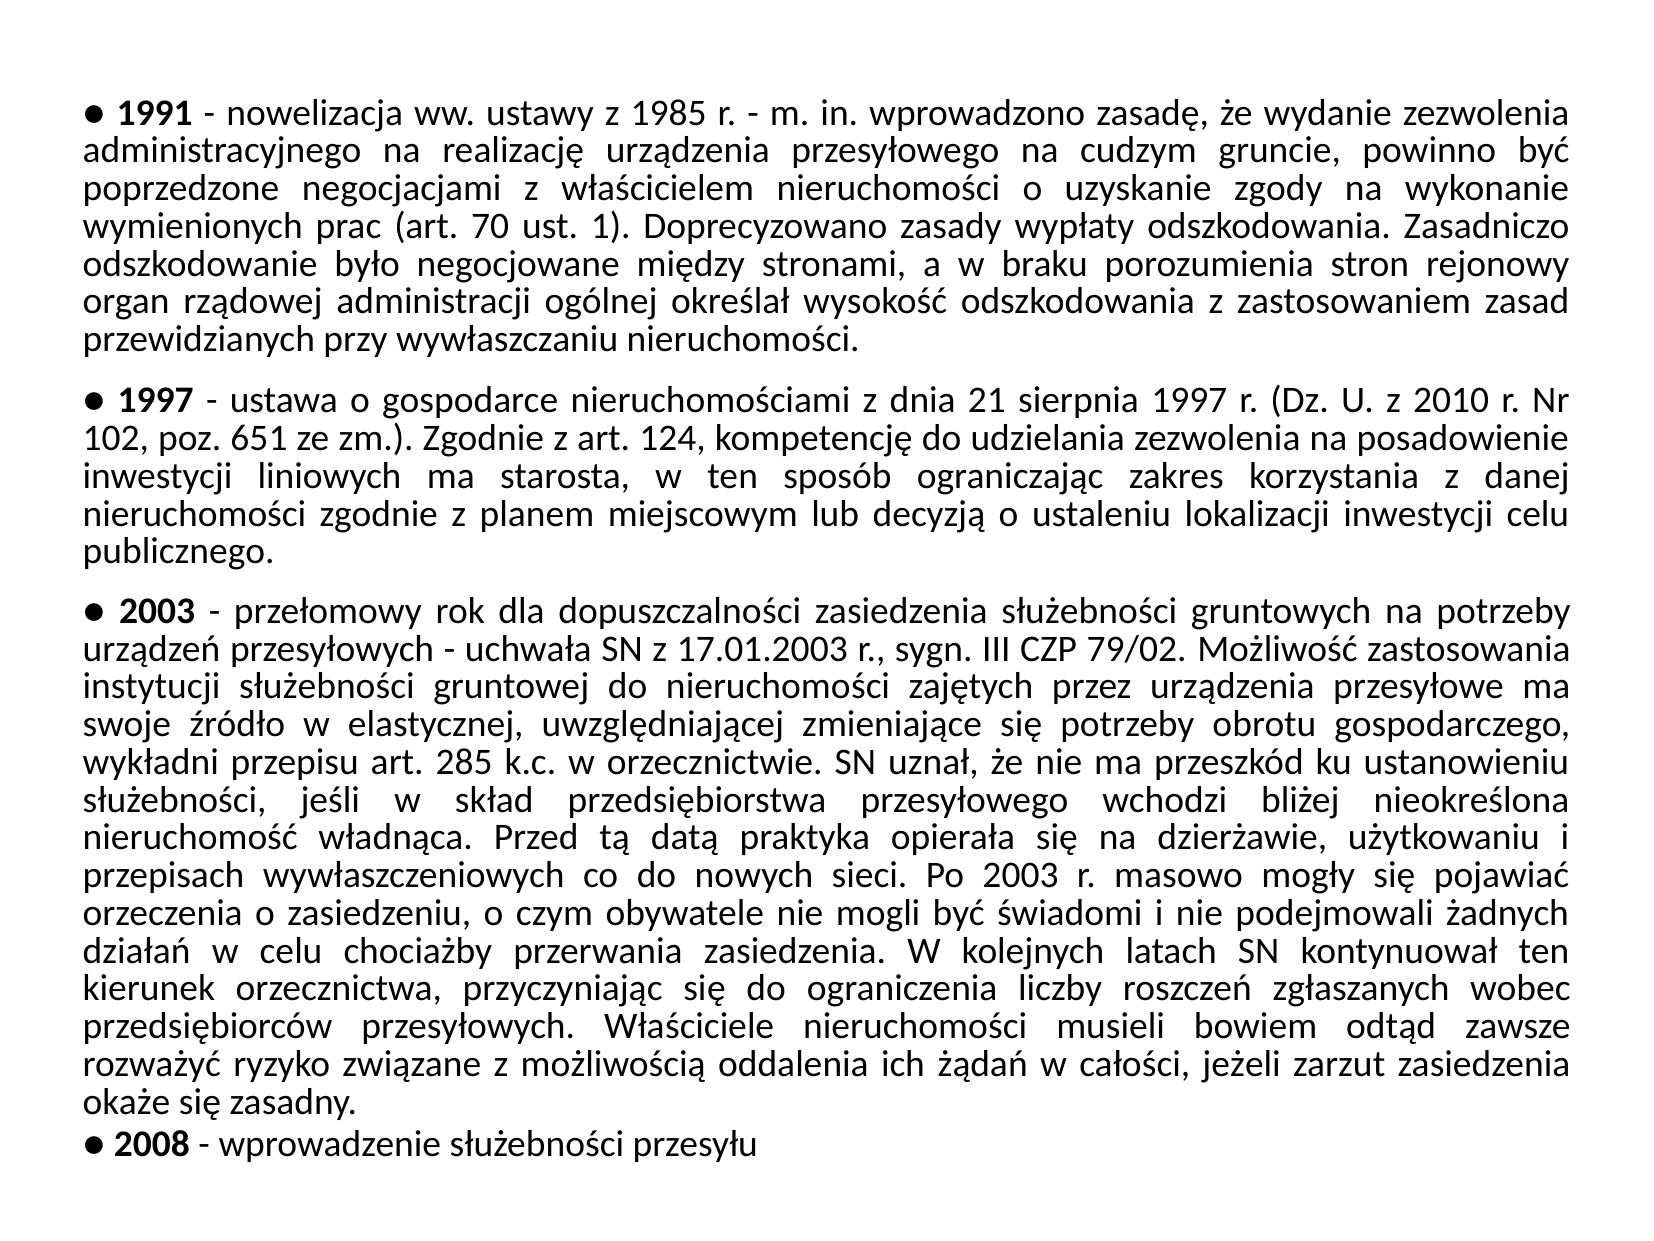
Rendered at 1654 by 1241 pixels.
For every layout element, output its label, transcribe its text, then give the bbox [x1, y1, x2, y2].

list ● 1991 - nowelizacja ww. ustawy z 1985 r. - m. in. wprowadzono zasadę, że wydanie zezwolenia administracyjnego na realizację urządzenia przesyłowego na cudzym gruncie, powinno być poprzedzone negocjacjami z właścicielem nieruchomości o uzyskanie zgody na wykonanie wymienionych prac (art. 70 ust. 1). Doprecyzowano zasady wypłaty odszkodowania. Zasadniczo odszkodowanie było negocjowane między stronami, a w braku porozumienia stron rejonowy organ rządowej administracji ogólnej określał wysokość odszkodowania z zastosowaniem zasad przewidzianych przy wywłaszczaniu nieruchomości. ● 1997 - ustawa o gospodarce nieruchomościami z dnia 21 sierpnia 1997 r. (Dz. U. z 2010 r. Nr 102, poz. 651 ze zm.). Zgodnie z art. 124, kompetencję do udzielania zezwolenia na posadowienie inwestycji liniowych ma starosta, w ten sposób ograniczając zakres korzystania z danej nieruchomości zgodnie z planem miejscowym lub decyzją o ustaleniu lokalizacji inwestycji celu publicznego. ● 2003 - przełomowy rok dla dopuszczalności zasiedzenia służebności gruntowych na potrzeby urządzeń przesyłowych - uchwała SN z 17.01.2003 r., sygn. III CZP 79/02. Możliwość zastosowania instytucji służebności gruntowej do nieruchomości zajętych przez urządzenia przesyłowe ma swoje źródło w elastycznej, uwzględniającej zmieniające się potrzeby obrotu gospodarczego, wykładni przepisu art. 285 k.c. w orzecznictwie. SN uznał, że nie ma przeszkód ku ustanowieniu służebności, jeśli w skład przedsiębiorstwa przesyłowego wchodzi bliżej nieokreślona nieruchomość władnąca. Przed tą datą praktyka opierała się na dzierżawie, użytkowaniu i przepisach wywłaszczeniowych co do nowych sieci. Po 2003 r. masowo mogły się pojawiać orzeczenia o zasiedzeniu, o czym obywatele nie mogli być świadomi i nie podejmowali żadnych działań w celu chociażby przerwania zasiedzenia. W kolejnych latach SN kontynuował ten kierunek orzecznictwa, przyczyniając się do ograniczenia liczby roszczeń zgłaszanych wobec przedsiębiorców przesyłowych. Właściciele nieruchomości musieli bowiem odtąd zawsze rozważyć ryzyko związane z możliwością oddalenia ich żądań w całości, jeżeli zarzut zasiedzenia okaże się zasadny. ● 2008 - wprowadzenie służebności przesyłu [82, 59, 1571, 1170]
